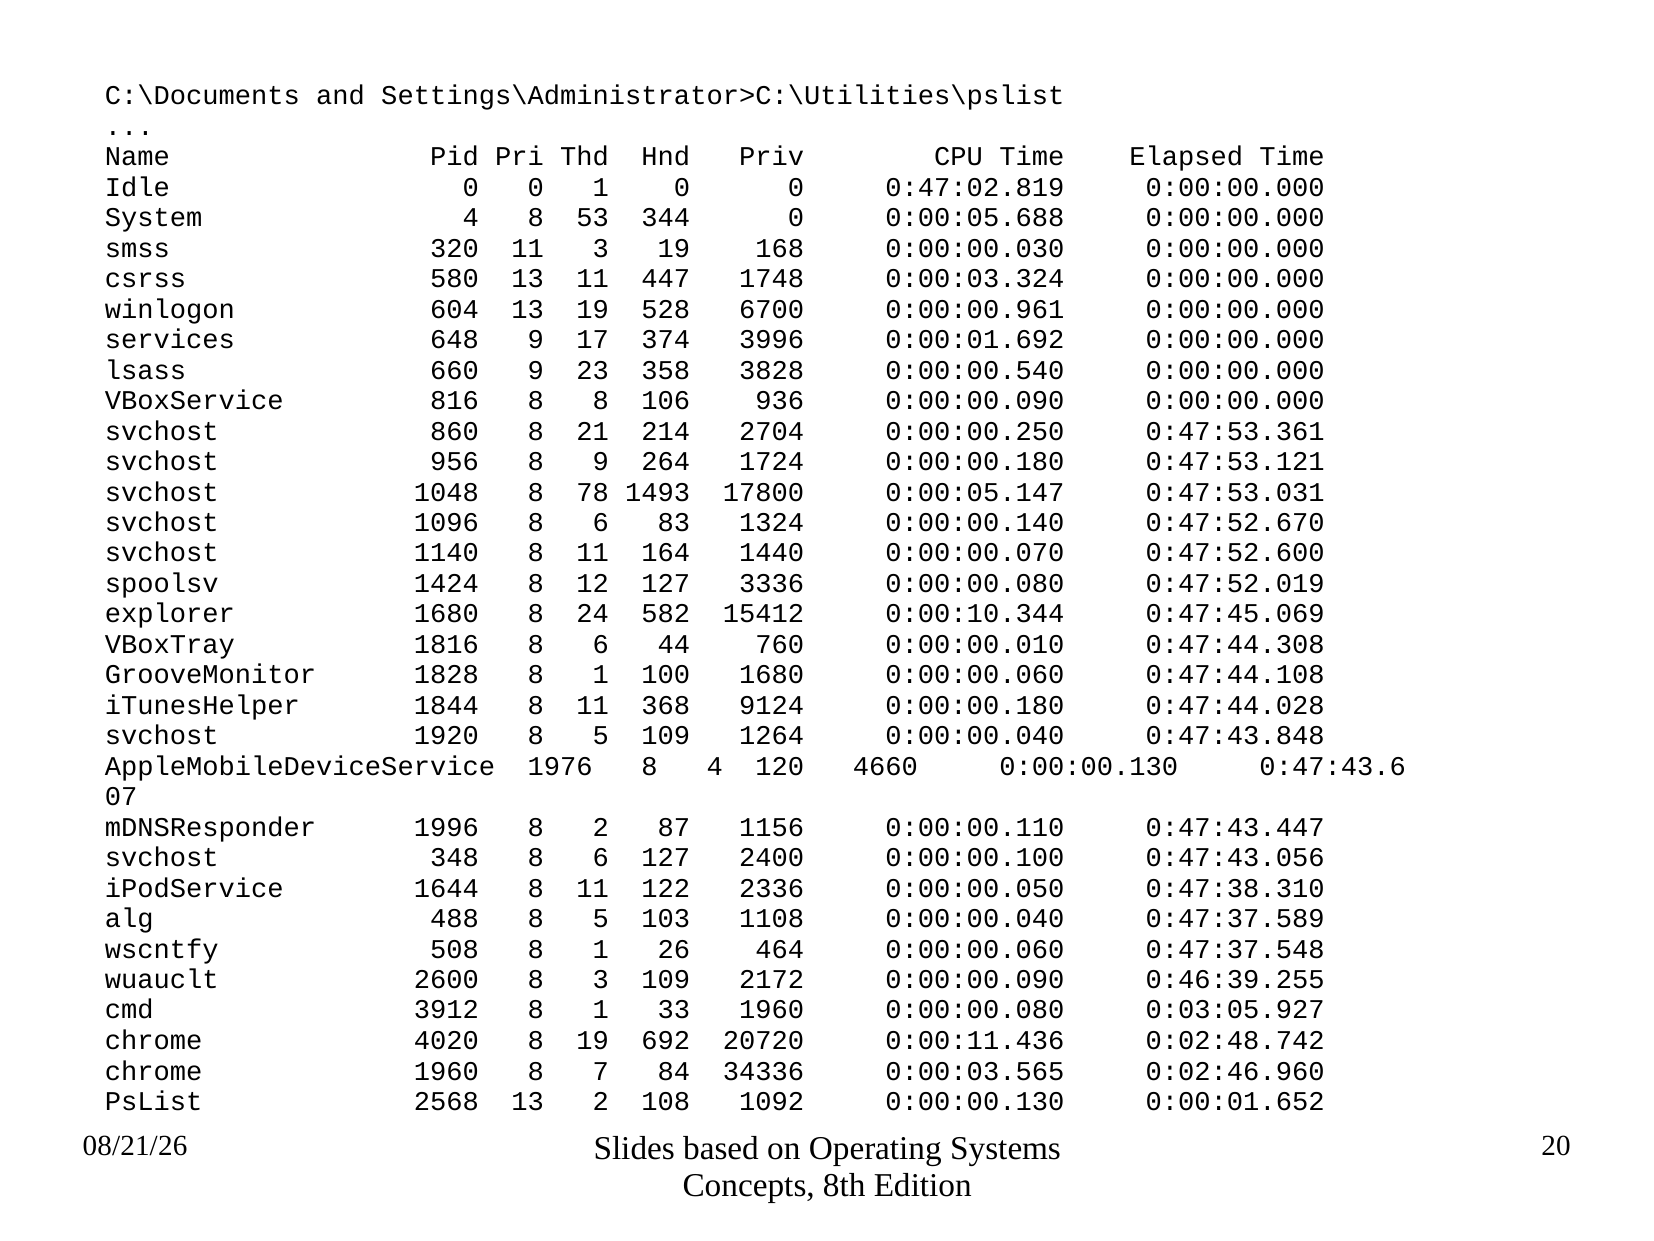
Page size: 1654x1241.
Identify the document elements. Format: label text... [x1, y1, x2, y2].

text_box C:\Documents and Settings\Administrator>C:\Utilities\pslist ... Name Pid Pri Thd Hnd Priv CPU Time Elapsed Time Idle 0 0 1 0 0 0:47:02.819 0:00:00.000 System 4 8 53 344 0 0:00:05.688 0:00:00.000 smss 320 11 3 19 168 0:00:00.030 0:00:00.000 csrss 580 13 11 447 1748 0:00:03.324 0:00:00.000 winlogon 604 13 19 528 6700 0:00:00.961 0:00:00.000 services 648 9 17 374 3996 0:00:01.692 0:00:00.000 lsass 660 9 23 358 3828 0:00:00.540 0:00:00.000 VBoxService 816 8 8 106 936 0:00:00.090 0:00:00.000 svchost 860 8 21 214 2704 0:00:00.250 0:47:53.361 svchost 956 8 9 264 1724 0:00:00.180 0:47:53.121 svchost 1048 8 78 1493 17800 0:00:05.147 0:47:53.031 svchost 1096 8 6 83 1324 0:00:00.140 0:47:52.670 svchost 1140 8 11 164 1440 0:00:00.070 0:47:52.600 spoolsv 1424 8 12 127 3336 0:00:00.080 0:47:52.019 explorer 1680 8 24 582 15412 0:00:10.344 0:47:45.069 VBoxTray 1816 8 6 44 760 0:00:00.010 0:47:44.308 GrooveMonitor 1828 8 1 100 1680 0:00:00.060 0:47:44.108 iTunesHelper 1844 8 11 368 9124 0:00:00.180 0:47:44.028 svchost 1920 8 5 109 1264 0:00:00.040 0:47:43.848 AppleMobileDeviceService 1976 8 4 120 4660 0:00:00.130 0:47:43.6 07 mDNSResponder 1996 8 2 87 1156 0:00:00.110 0:47:43.447 svchost 348 8 6 127 2400 0:00:00.100 0:47:43.056 iPodService 1644 8 11 122 2336 0:00:00.050 0:47:38.310 alg 488 8 5 103 1108 0:00:00.040 0:47:37.589 wscntfy 508 8 1 26 464 0:00:00.060 0:47:37.548 wuauclt 2600 8 3 109 2172 0:00:00.090 0:46:39.255 cmd 3912 8 1 33 1960 0:00:00.080 0:03:05.927 chrome 4020 8 19 692 20720 0:00:11.436 0:02:48.742 chrome 1960 8 7 84 34336 0:00:03.565 0:02:46.960 PsList 2568 13 2 108 1092 0:00:00.130 0:00:01.652 [90, 75, 1591, 1136]
